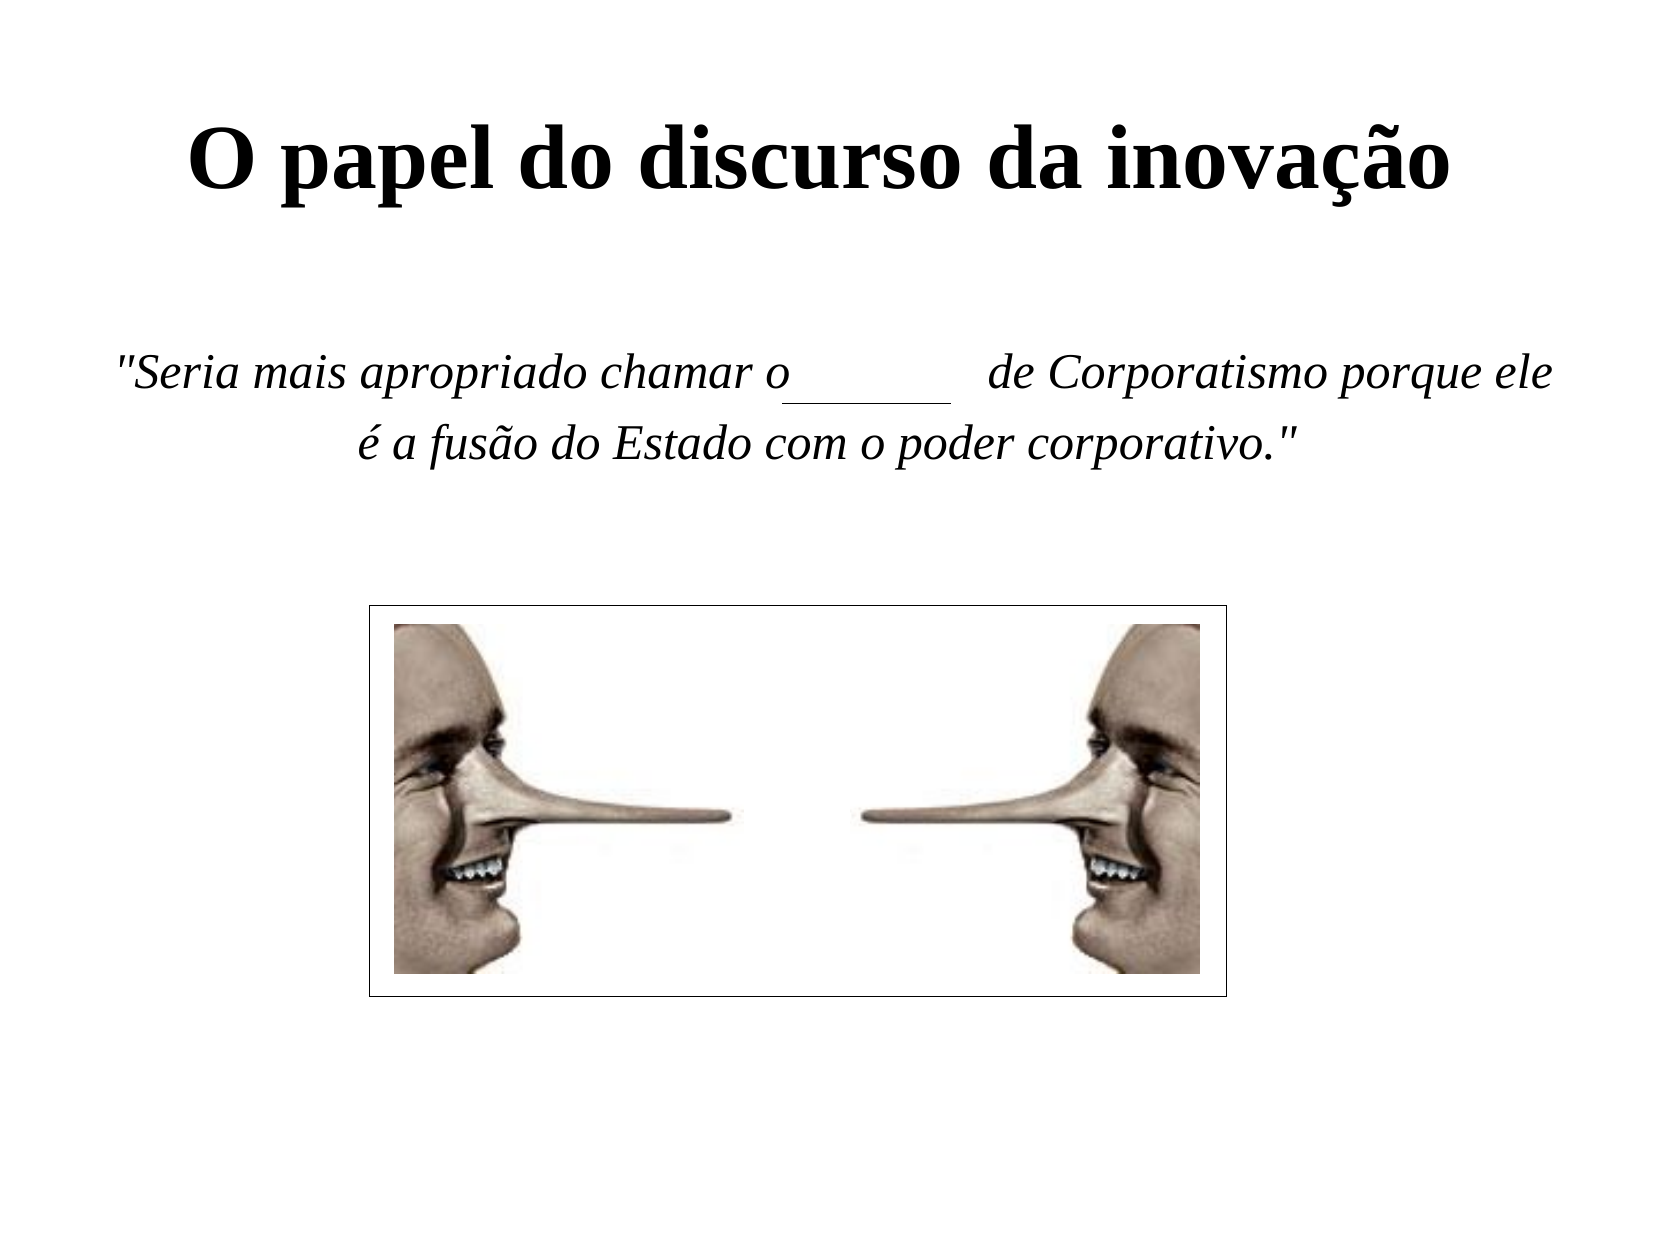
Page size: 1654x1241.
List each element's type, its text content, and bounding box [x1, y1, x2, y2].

picture [394, 658, 744, 975]
title O papel do discurso da inovação [22, 68, 1620, 246]
picture [850, 658, 1200, 975]
text_box "Seria mais apropriado chamar o Facismo de Corporatismo porque ele é a fusão do Estado com o poder corporativo." [100, 252, 1567, 658]
